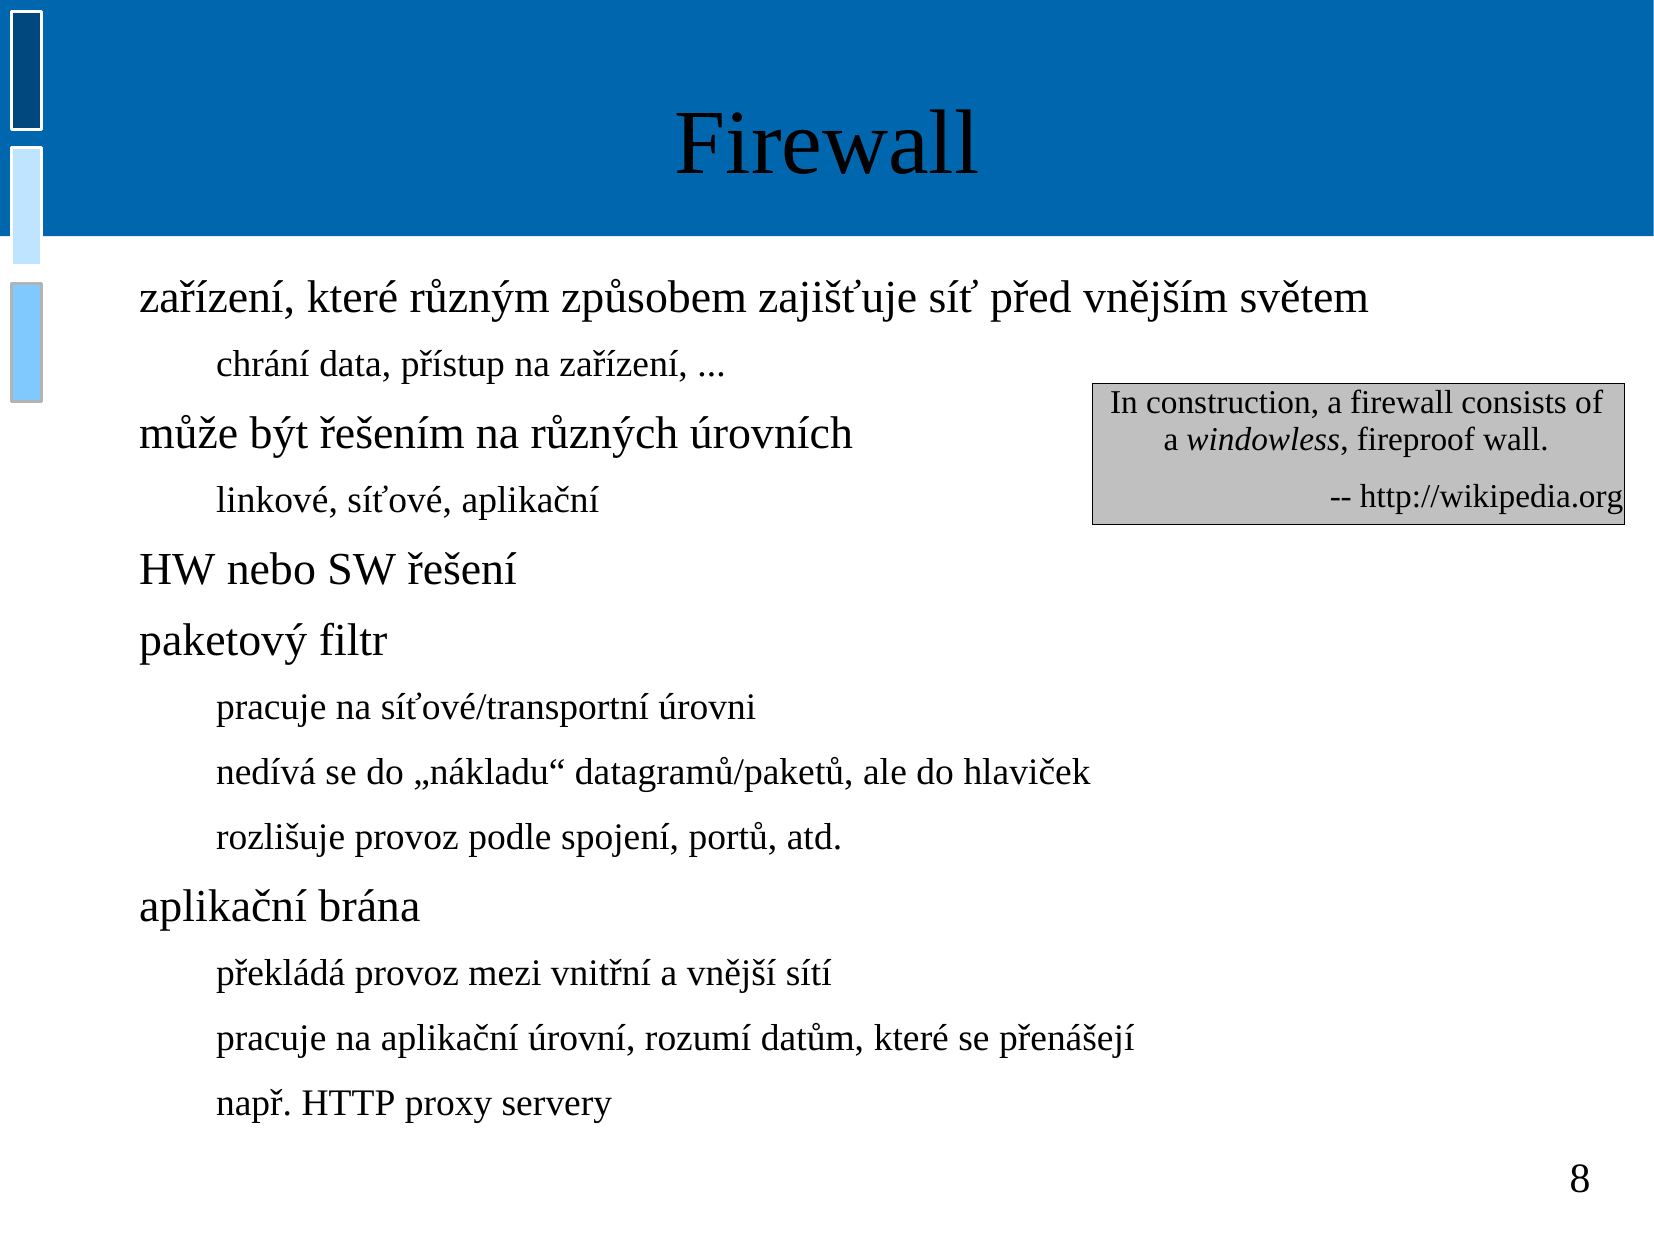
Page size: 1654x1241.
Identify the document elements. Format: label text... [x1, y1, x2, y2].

title Firewall [121, 49, 1534, 237]
list zařízení, které různým způsobem zajišťuje síť před vnějším světem chrání data, přístup na zařízení, ... může být řešením na různých úrovních linkové, síťové, aplikační HW nebo SW řešení paketový filtr pracuje na síťové/transportní úrovni nedívá se do „nákladu“ datagramů/paketů, ale do hlaviček rozlišuje provoz podle spojení, portů, atd. aplikační brána překládá provoz mezi vnitřní a vnější sítí pracuje na aplikační úrovní, rozumí datům, které se přenášejí např. HTTP proxy servery [121, 271, 1534, 1180]
list In construction, a firewall consists of a windowless, fireproof wall. -- http://wikipedia.org [1092, 383, 1625, 525]
